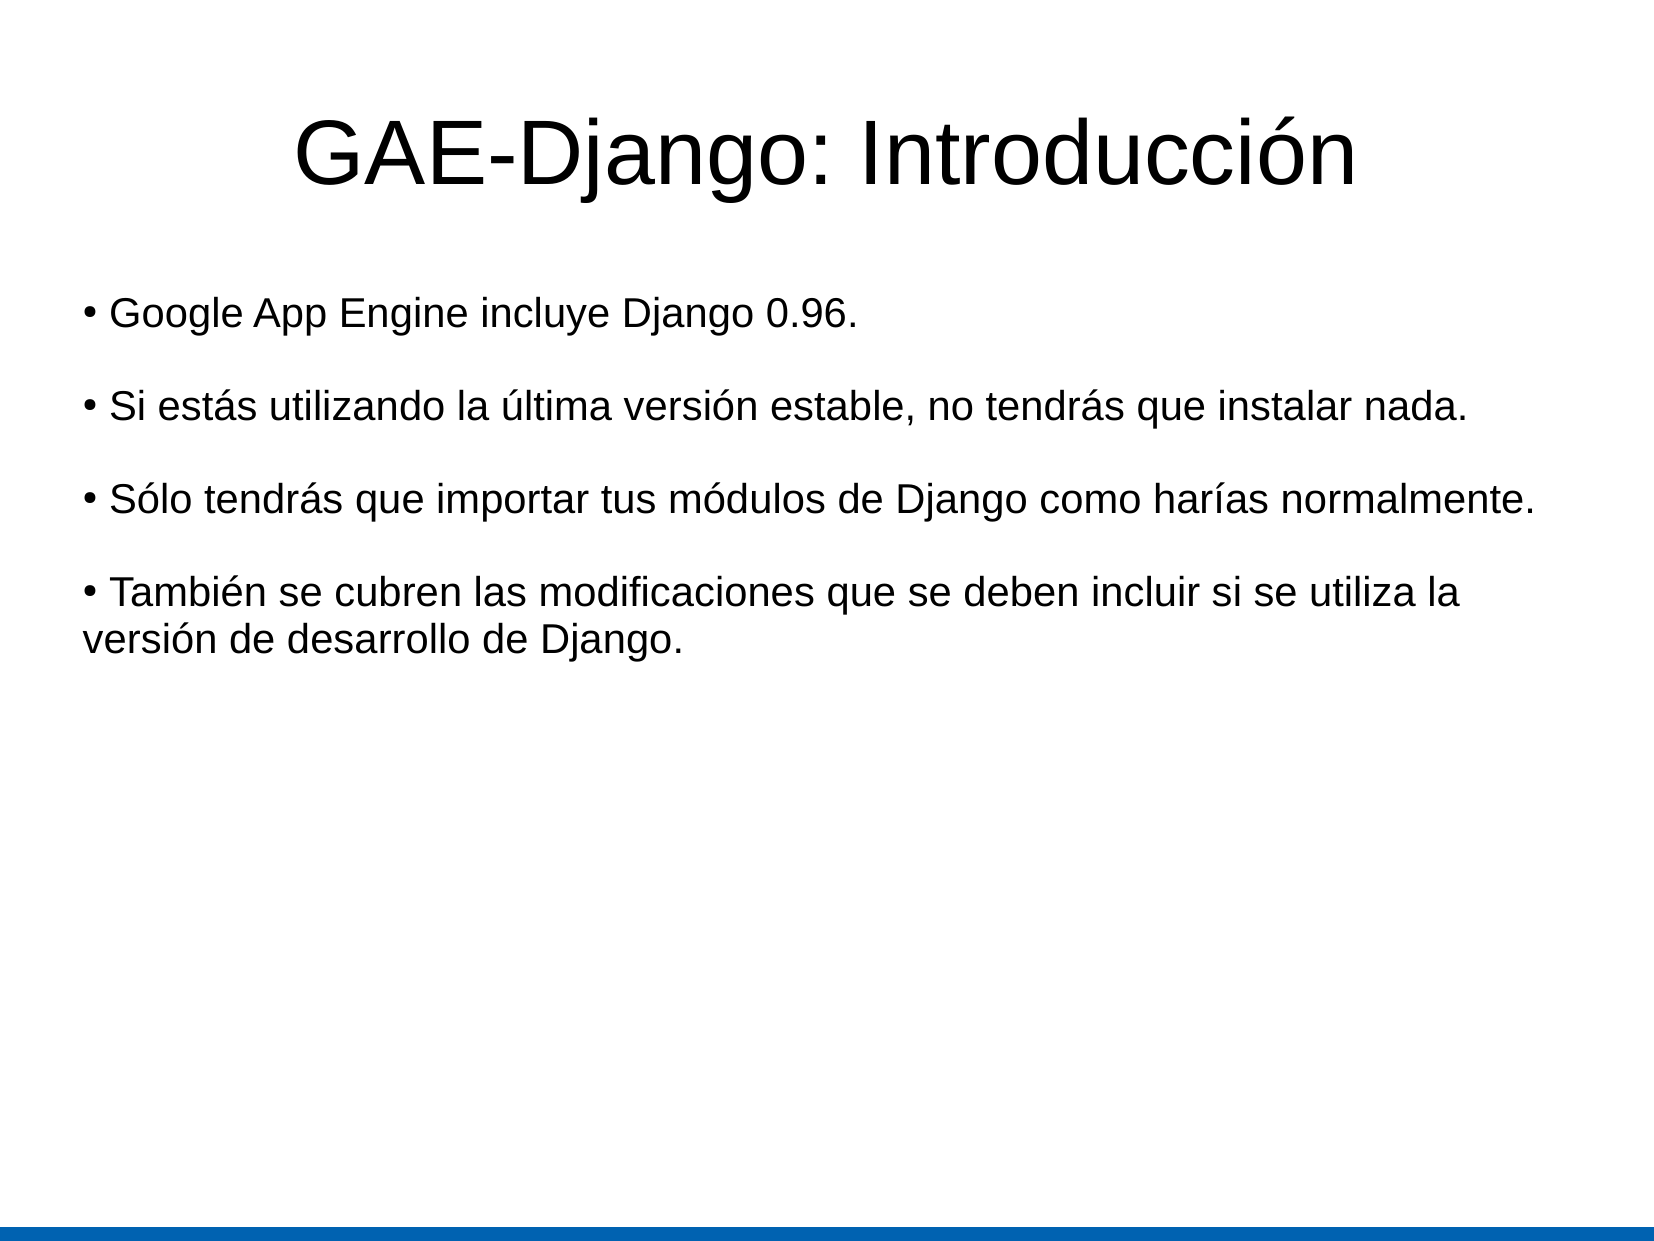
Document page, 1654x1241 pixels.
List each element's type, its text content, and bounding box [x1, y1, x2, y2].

subtitle Google App Engine incluye Django 0.96. Si estás utilizando la última versión estable, no tendrás que instalar nada. Sólo tendrás que importar tus módulos de Django como harías normalmente. También se cubren las modificaciones que se deben incluir si se utiliza la versión de desarrollo de Django. [82, 290, 1571, 1109]
title GAE-Django: Introducción [82, 49, 1571, 257]
